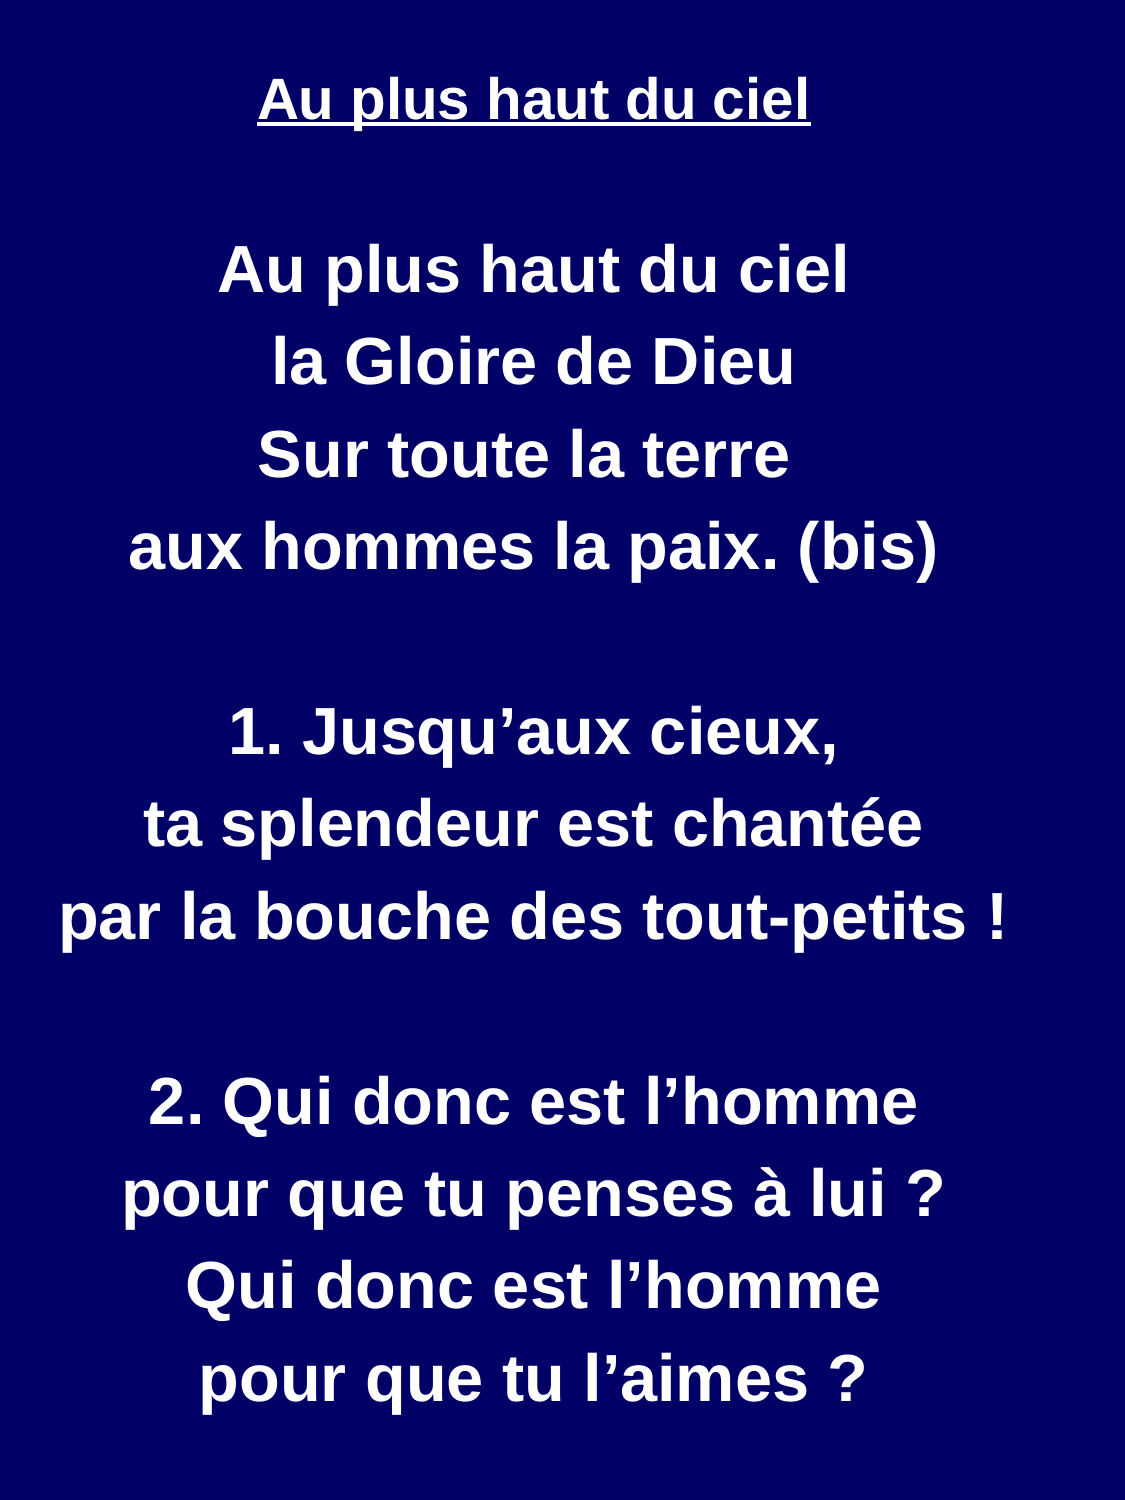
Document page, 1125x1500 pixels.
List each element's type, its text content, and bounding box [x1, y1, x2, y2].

text_box Au plus haut du ciel Au plus haut du ciel la Gloire de Dieu Sur toute la terre aux hommes la paix. (bis) 1. Jusqu’aux cieux, ta splendeur est chantée par la bouche des tout-petits ! 2. Qui donc est l’homme pour que tu penses à lui ? Qui donc est l’homme pour que tu l’aimes ? [0, 53, 1111, 697]
